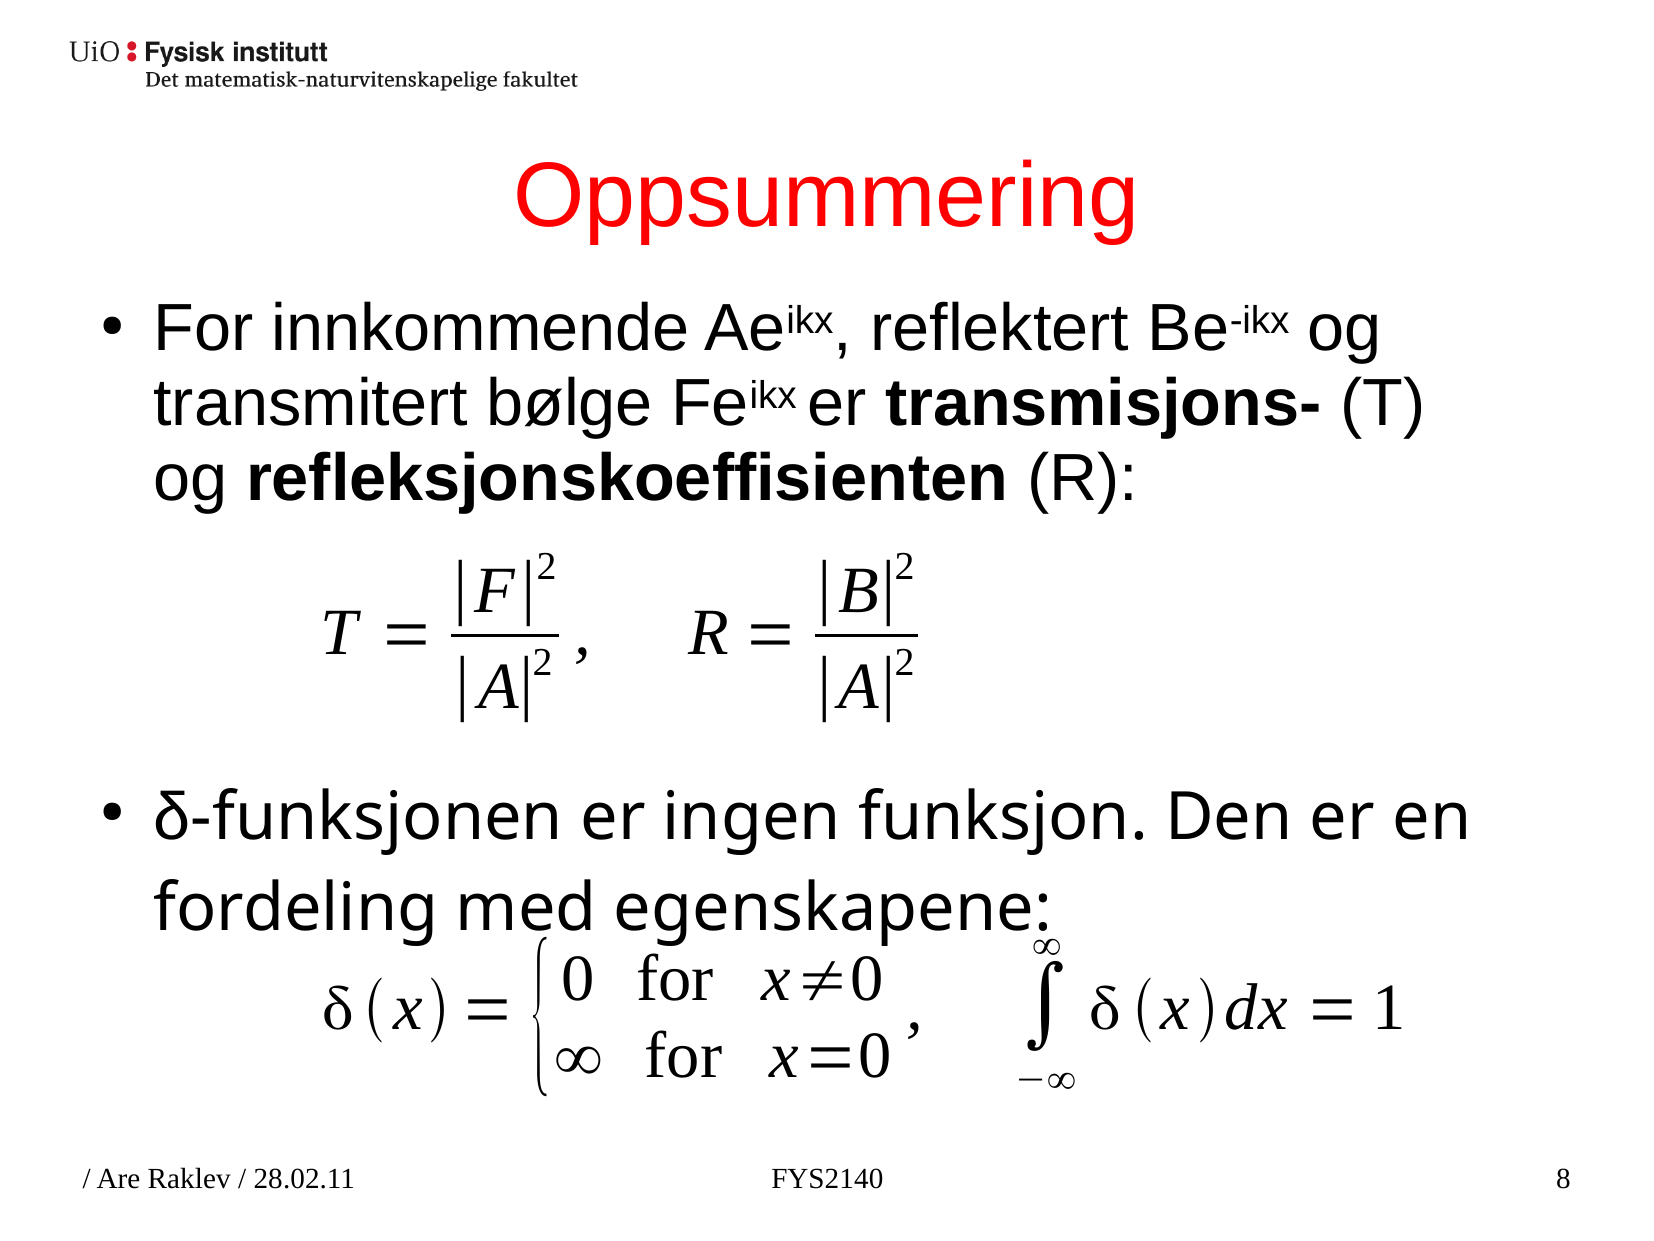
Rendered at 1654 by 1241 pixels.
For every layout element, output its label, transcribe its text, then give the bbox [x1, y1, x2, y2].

title Oppsummering [82, 90, 1571, 298]
chart [314, 544, 928, 727]
list For innkommende Aeikx, reflektert Be-ikx og transmitert bølge Feikx er transmisjons- (T) og refleksjonskoeffisienten (R): δ-funksjonen er ingen funksjon. Den er en fordeling med egenskapene: [82, 290, 1501, 1094]
chart [314, 934, 1413, 1101]
picture [68, 37, 581, 93]
